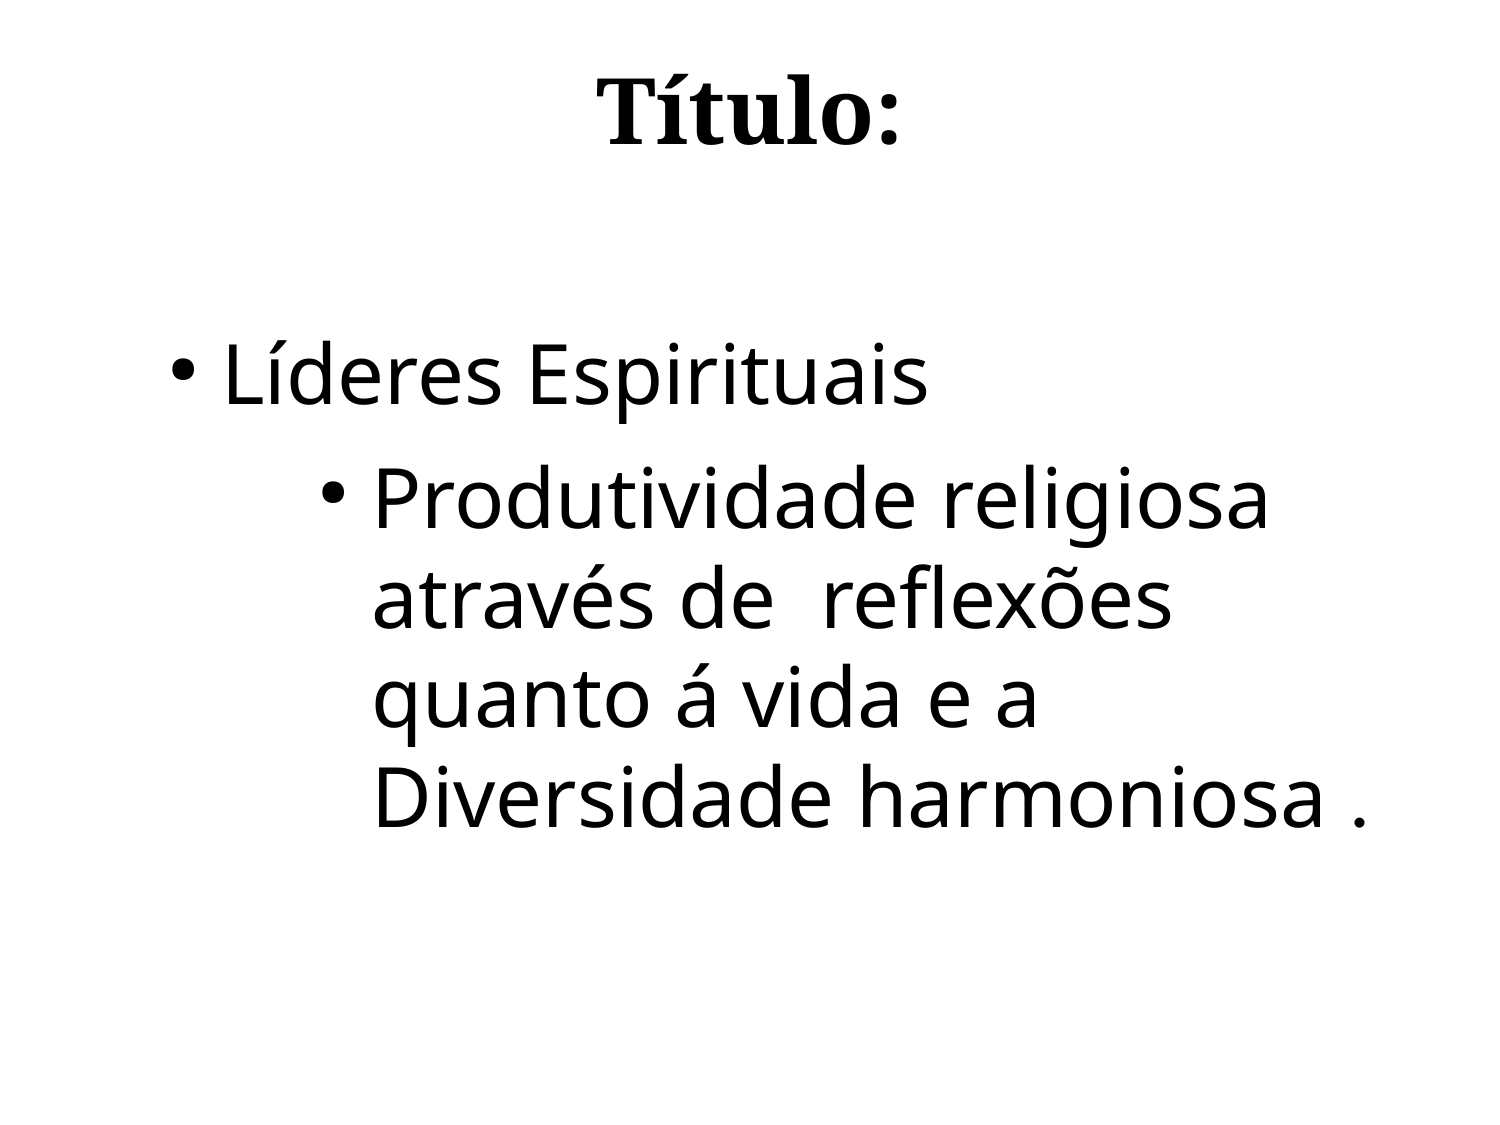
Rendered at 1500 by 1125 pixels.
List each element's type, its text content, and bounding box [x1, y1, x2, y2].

list Líderes Espirituais Produtividade religiosa através de reflexões quanto á vida e a Diversidade harmoniosa . [64, 184, 1425, 1005]
title Título: [75, 45, 1425, 184]
